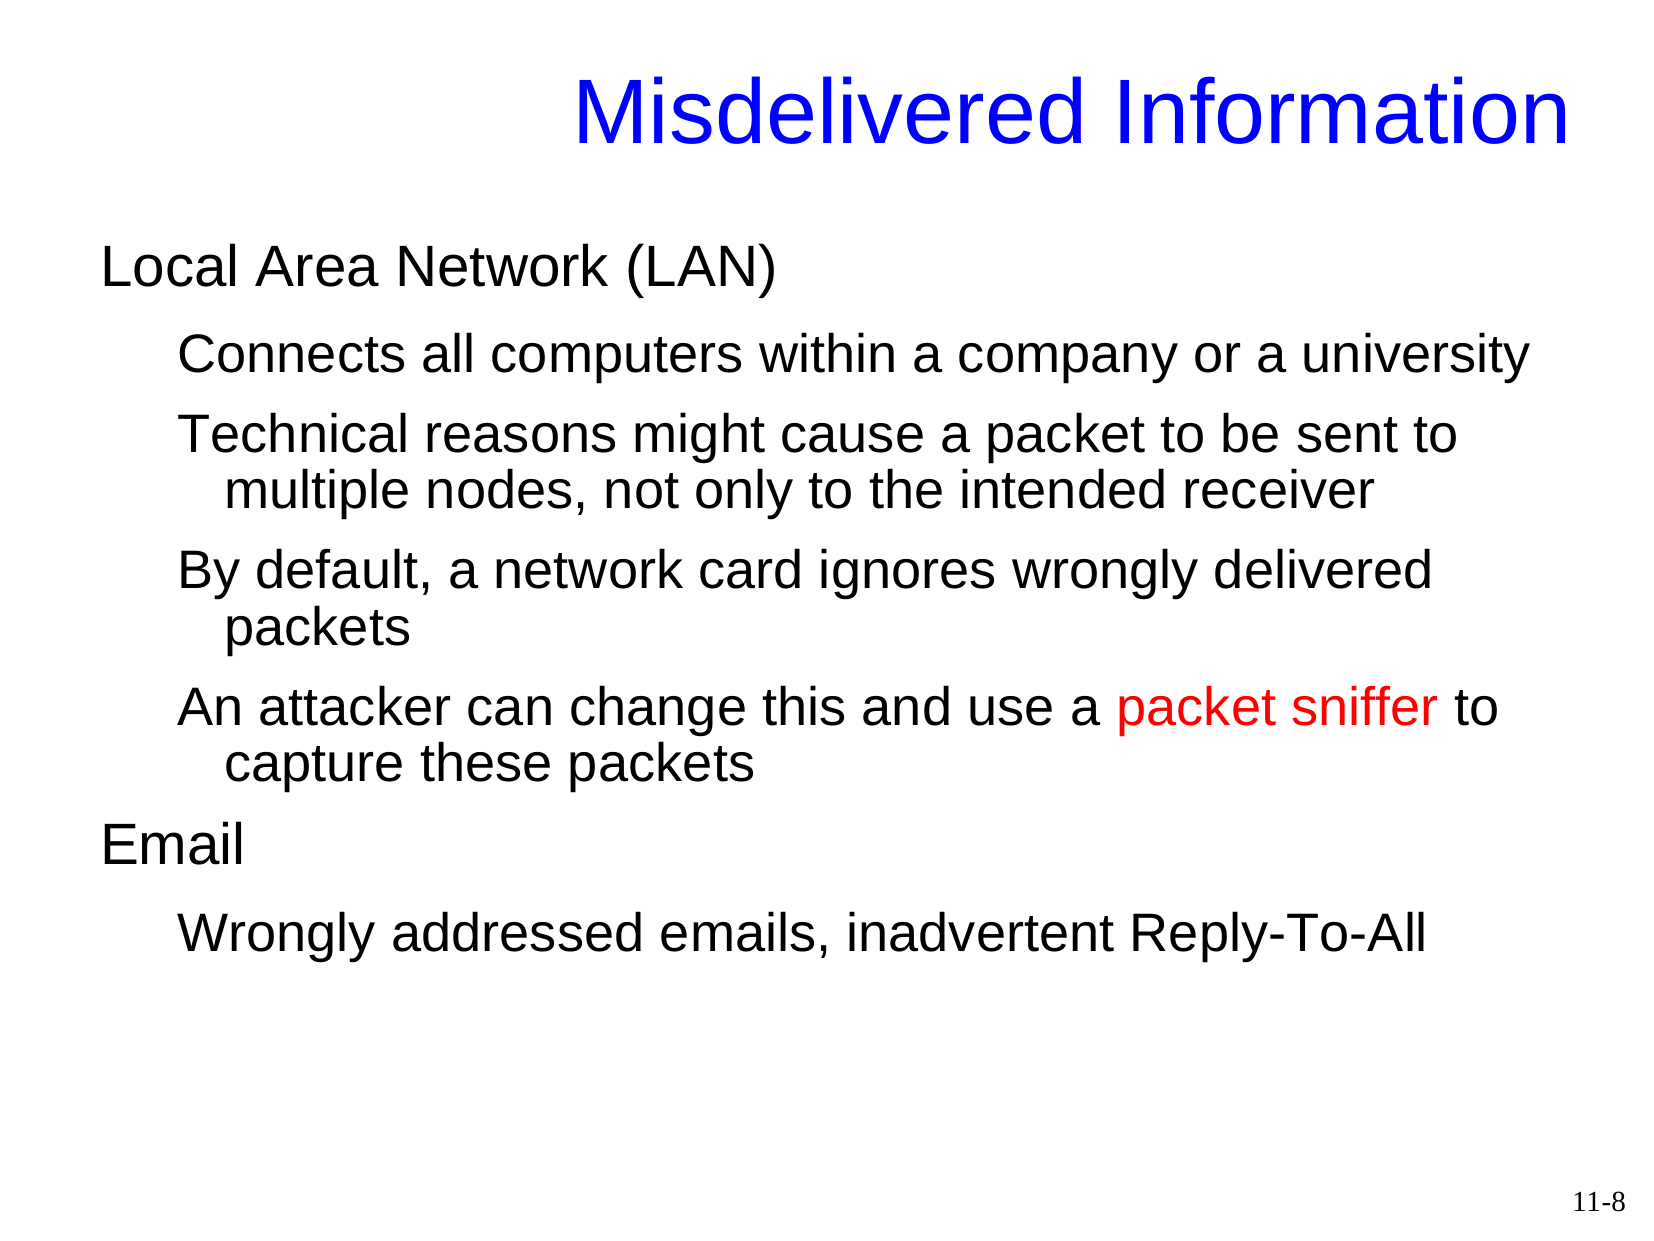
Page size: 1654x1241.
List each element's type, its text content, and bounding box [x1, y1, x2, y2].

list Local Area Network (LAN) Connects all computers within a company or a university Technical reasons might cause a packet to be sent to multiple nodes, not only to the intended receiver By default, a network card ignores wrongly delivered packets An attacker can change this and use a packet sniffer to capture these packets Email Wrongly addressed emails, inadvertent Reply-To-All [82, 237, 1571, 1170]
title Misdelivered Information [84, 11, 1573, 218]
